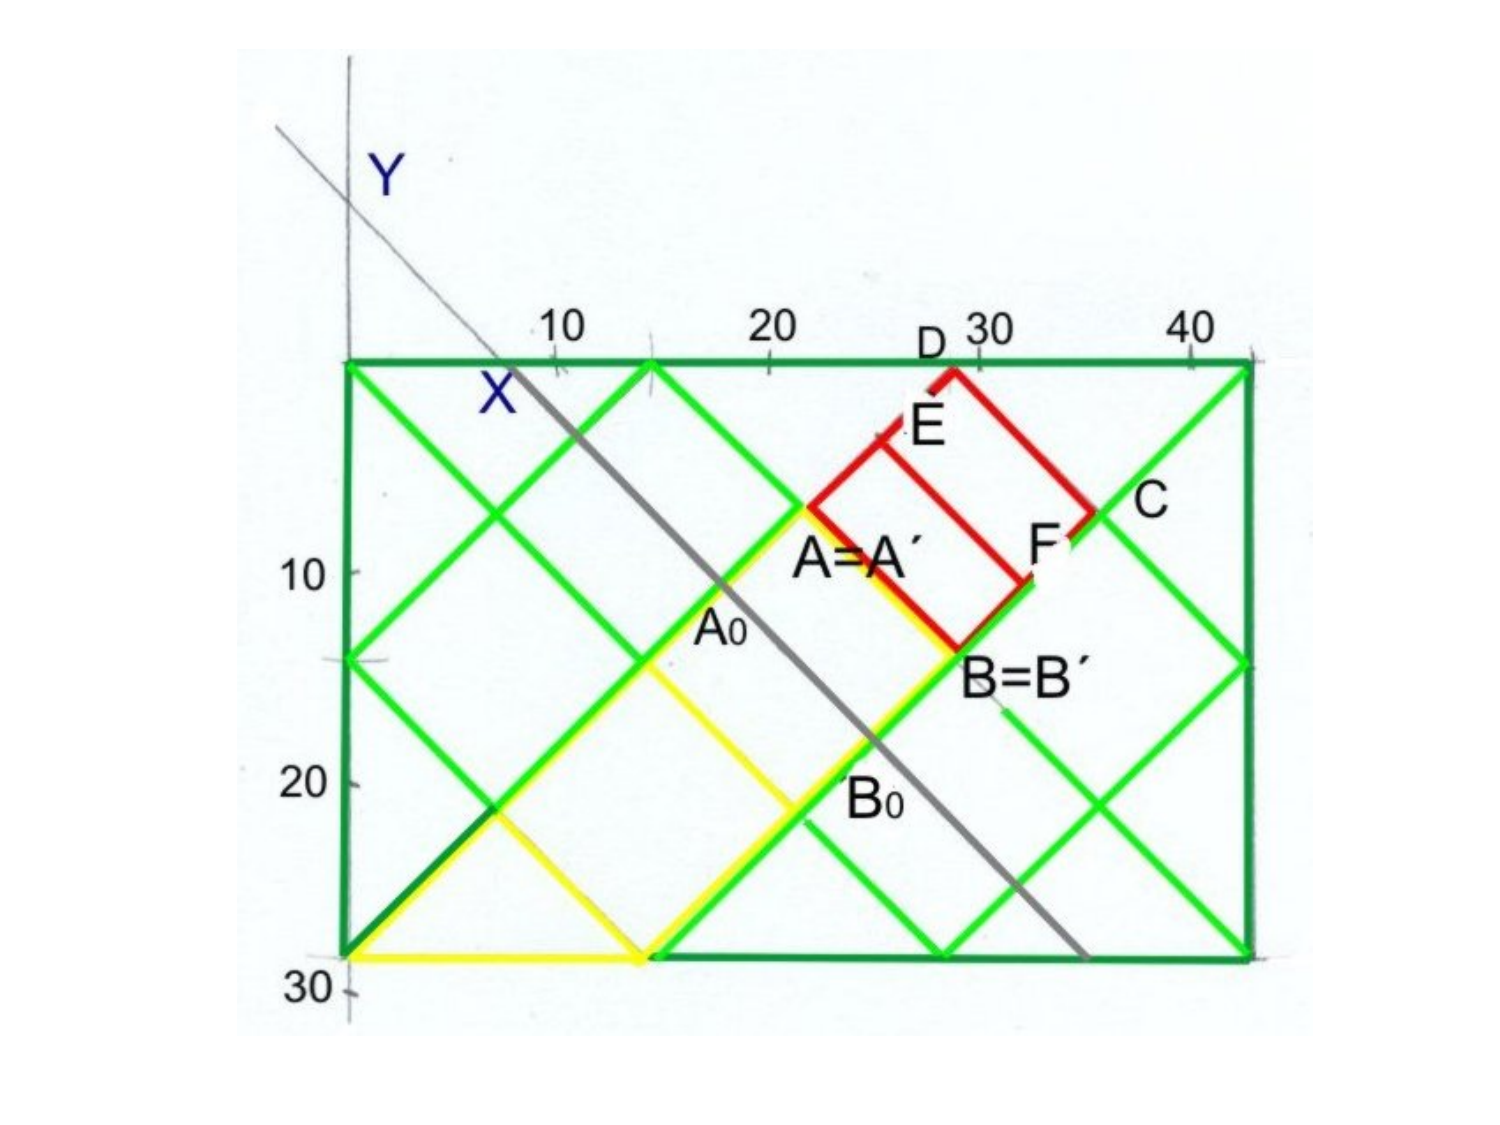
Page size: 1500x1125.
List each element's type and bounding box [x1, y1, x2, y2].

picture [237, 49, 1313, 1036]
